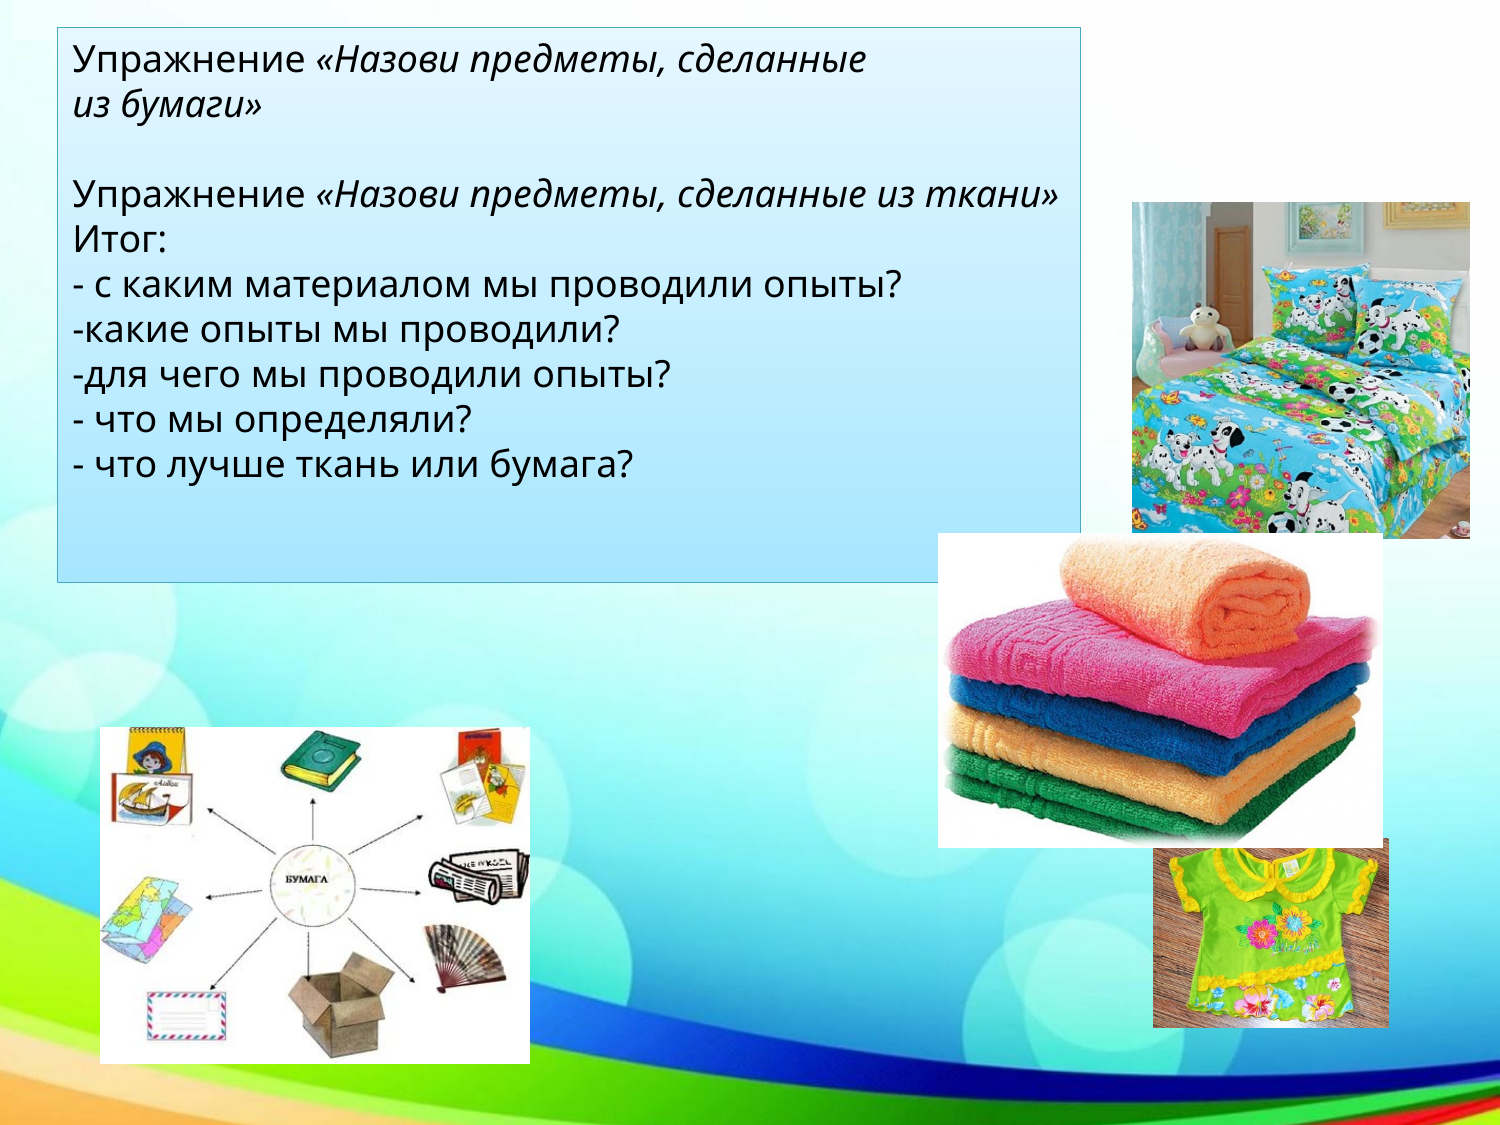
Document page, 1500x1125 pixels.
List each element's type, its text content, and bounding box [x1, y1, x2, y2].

text_box Упражнение «Назови предметы, сделанные из бумаги» Упражнение «Назови предметы, сделанные из ткани» Итог: - с каким материалом мы проводили опыты? -какие опыты мы проводили? -для чего мы проводили опыты? - что мы определяли? - что лучше ткань или бумага? [57, 27, 1081, 583]
picture [0, 0, 1500, 1125]
